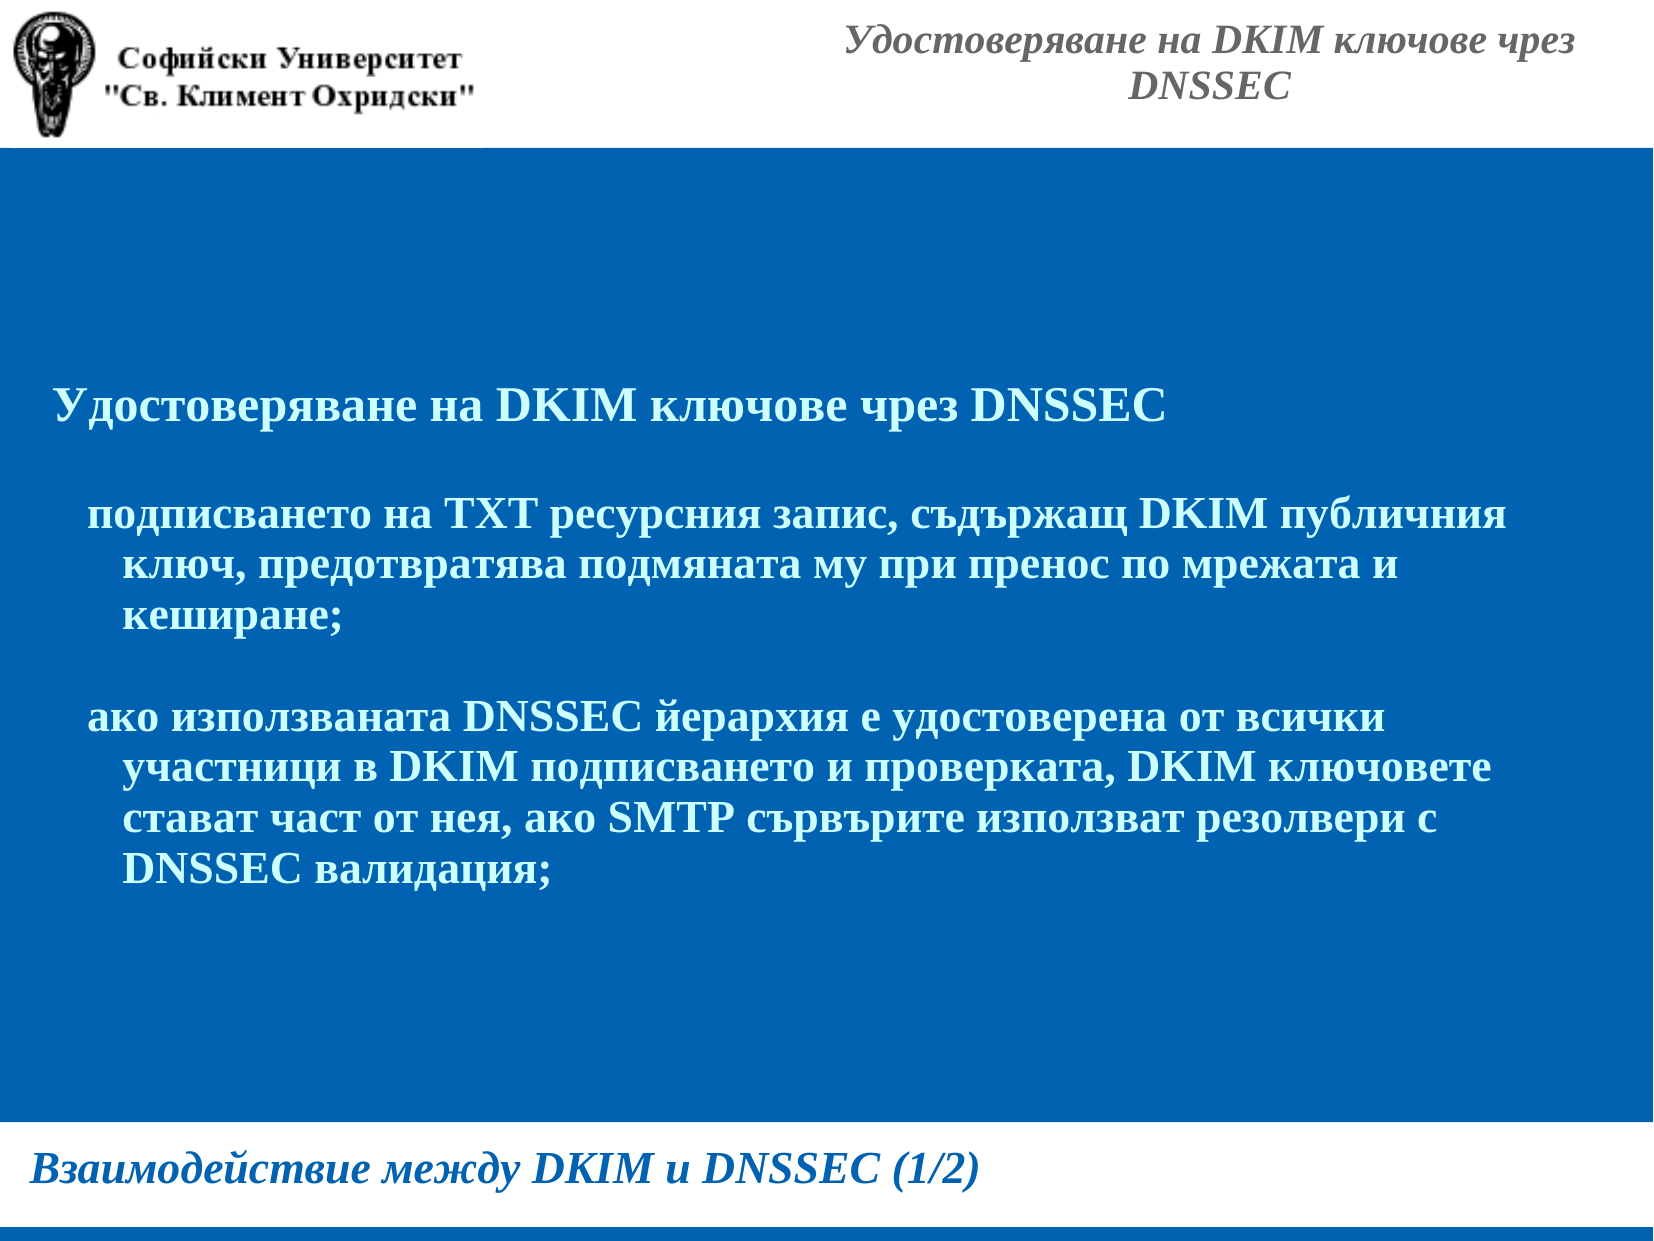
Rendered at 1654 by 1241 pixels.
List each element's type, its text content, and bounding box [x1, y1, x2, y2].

title Удостоверяване на DKIM ключове чрез DNSSEC [767, 0, 1652, 124]
text_box Взаимодействие между DKIM и DNSSEC (1/2) [29, 1143, 1011, 1211]
picture [10, 0, 482, 148]
text_box Удостоверяване на DKIM ключове чрез DNSSEC подписването на TXT ресурсния запис, съдържащ DKIM публичния ключ, предотвратява подмяната му при пренос по мрежата и кеширане; ако използваната DNSSEC йерархия е удостоверена от всички участници в DKIM подписването и проверката, DKIM ключовете стават част от нея, ако SMTP сървърите използват резолвери с DNSSEC валидация; [0, 147, 1653, 1123]
